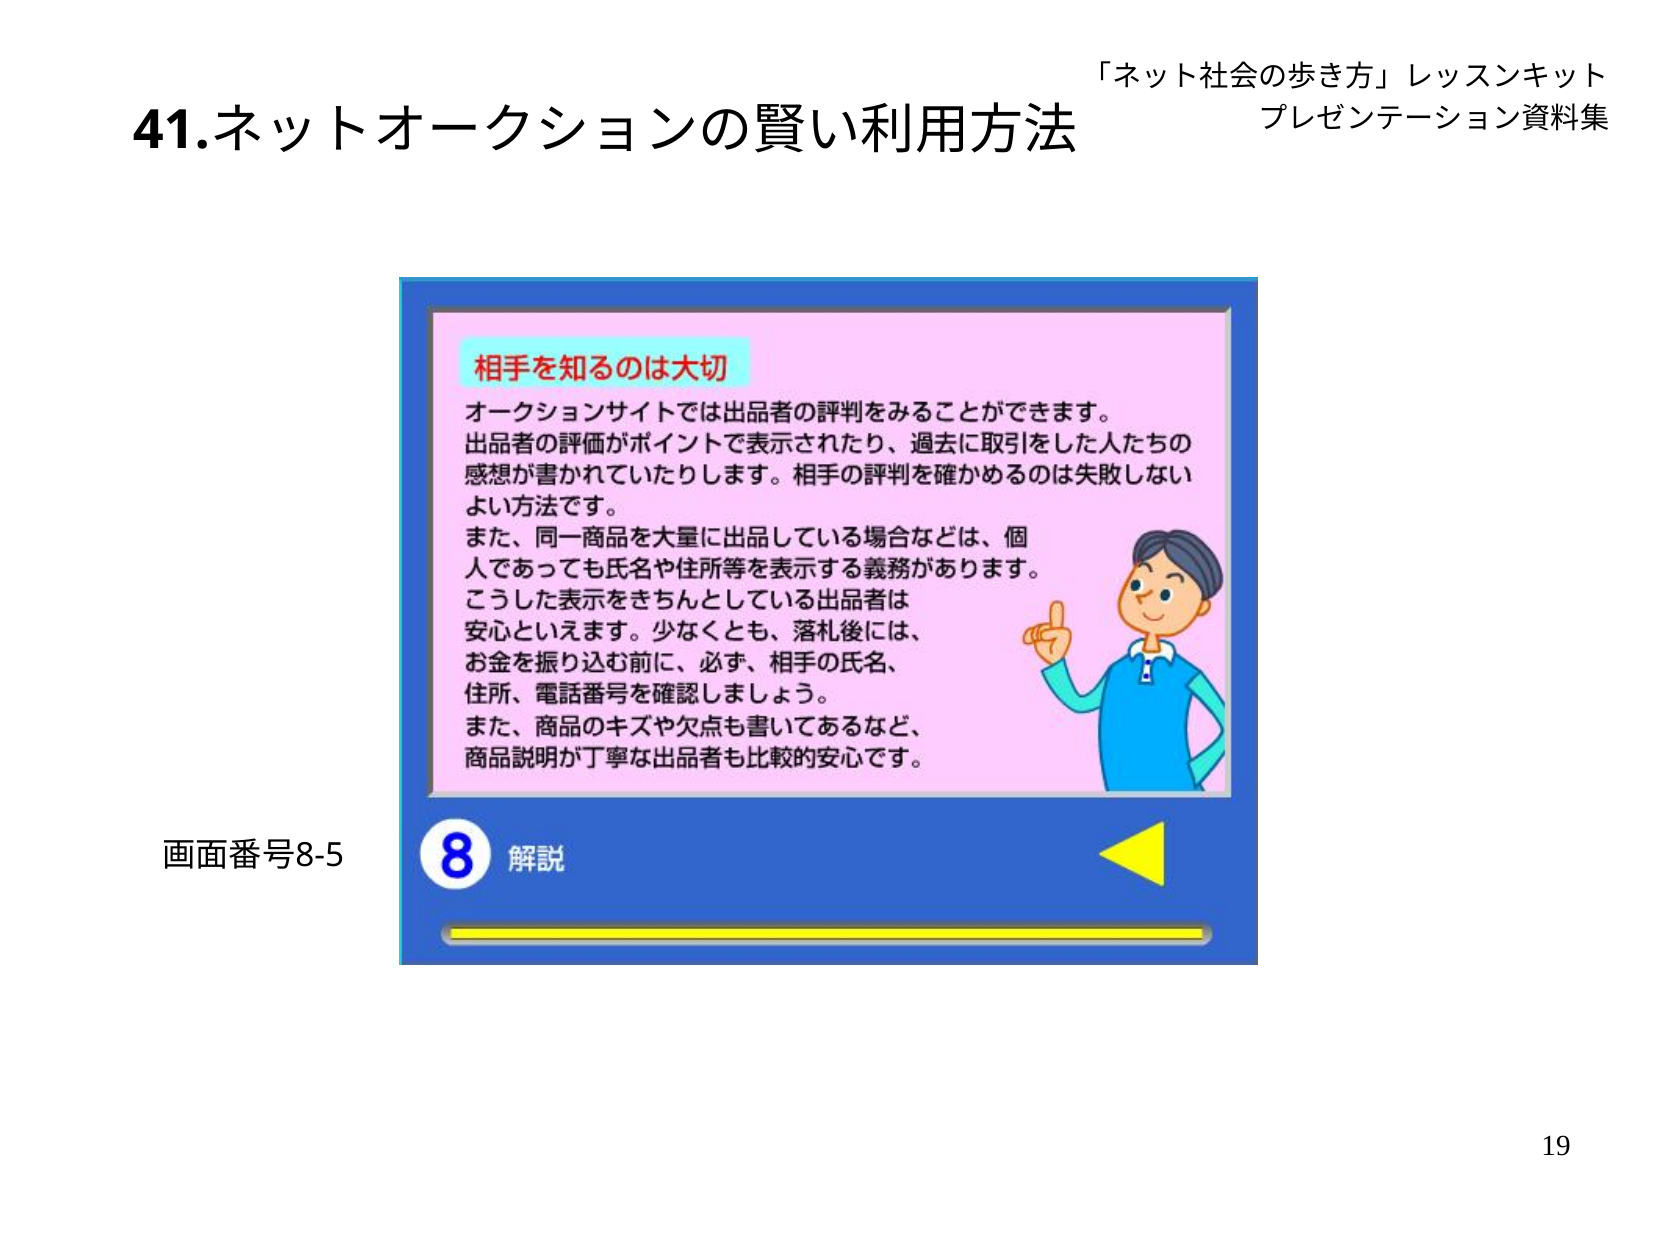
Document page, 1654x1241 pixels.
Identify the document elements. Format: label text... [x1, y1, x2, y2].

picture [399, 277, 1258, 965]
text_box 41.ネットオークションの賢い利用方法 [118, 88, 1241, 169]
text_box 「ネット社会の歩き方」レッスンキット プレゼンテーション資料集 [1062, 44, 1625, 145]
text_box 画面番号8-5 [147, 826, 384, 882]
